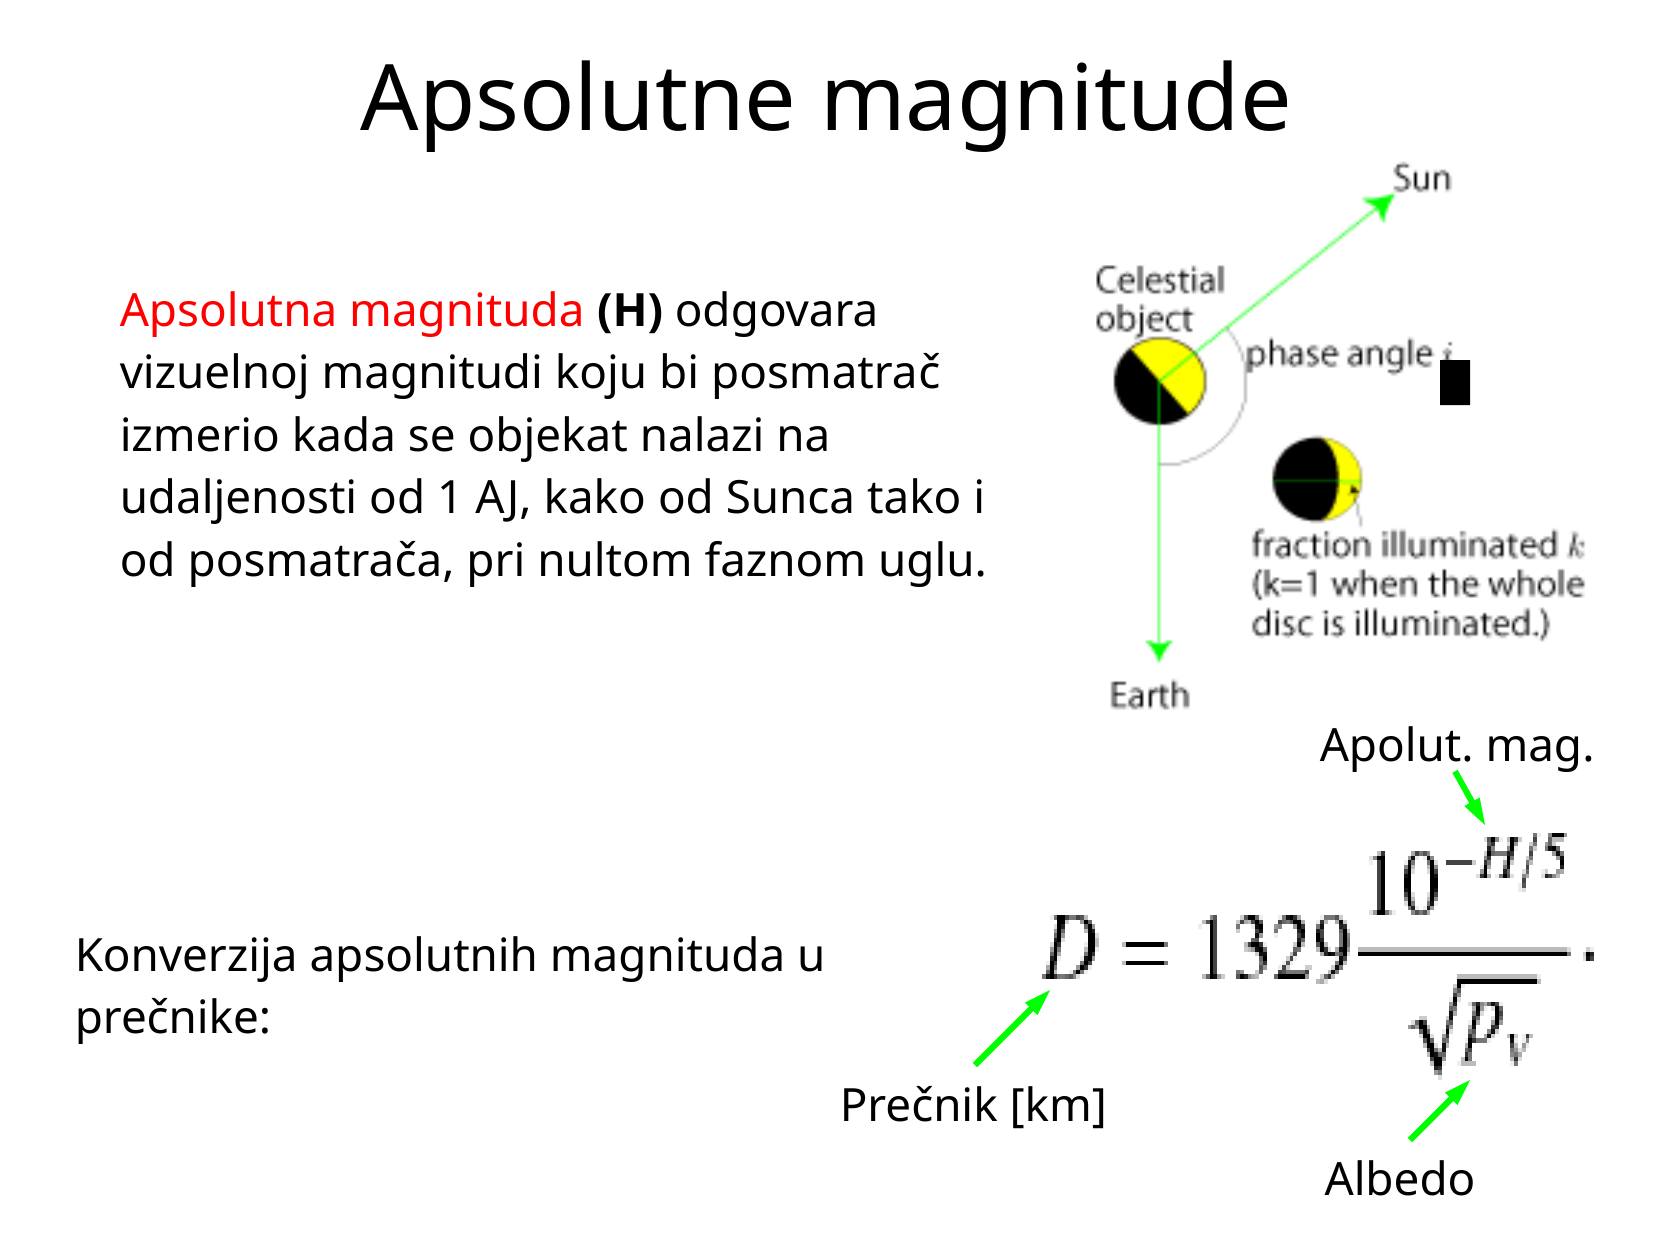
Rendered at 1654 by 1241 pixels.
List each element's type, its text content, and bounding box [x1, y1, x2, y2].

text_box Apolut. mag. [1305, 705, 1621, 772]
text_box [1440, 360, 1471, 406]
text_box Konverzija apsolutnih magnituda u prečnike: [60, 915, 1006, 982]
picture [1095, 160, 1588, 721]
text_box Prečnik [km] [825, 1065, 1141, 1132]
picture [1035, 824, 1606, 1081]
text_box Apsolutna magnituda (H) odgovara vizuelnoj magnitudi koju bi posmatrač izmerio kada se objekat nalazi na udaljenosti od 1 AJ, kako od Sunca tako i od posmatrača, pri nultom faznom uglu. [105, 270, 1021, 631]
title Apsolutne magnitude [82, 30, 1571, 161]
text_box Albedo [1309, 1138, 1535, 1206]
